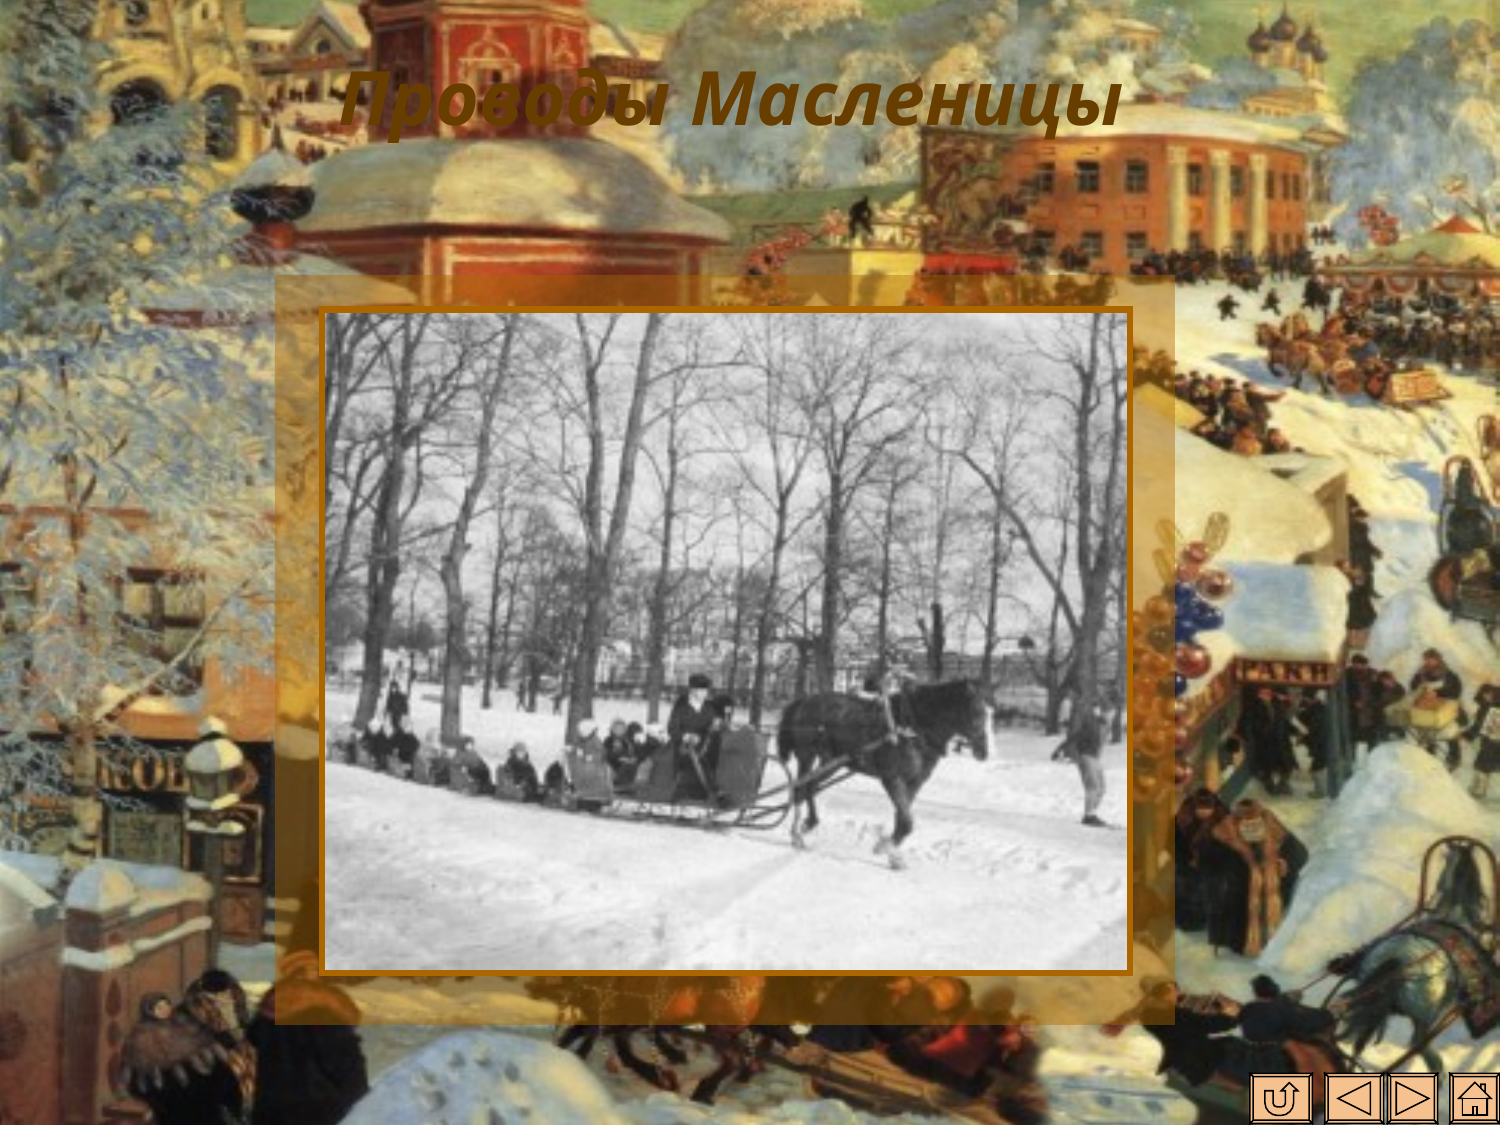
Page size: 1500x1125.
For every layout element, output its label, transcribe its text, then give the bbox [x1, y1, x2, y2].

text_box [1387, 1073, 1438, 1124]
text_box [1324, 1073, 1384, 1124]
text_box [1449, 1073, 1500, 1124]
text_box Проводы Масленицы [162, 37, 1300, 275]
text_box [274, 274, 1175, 1025]
picture [0, 0, 1500, 1125]
text_box [1249, 1073, 1313, 1124]
